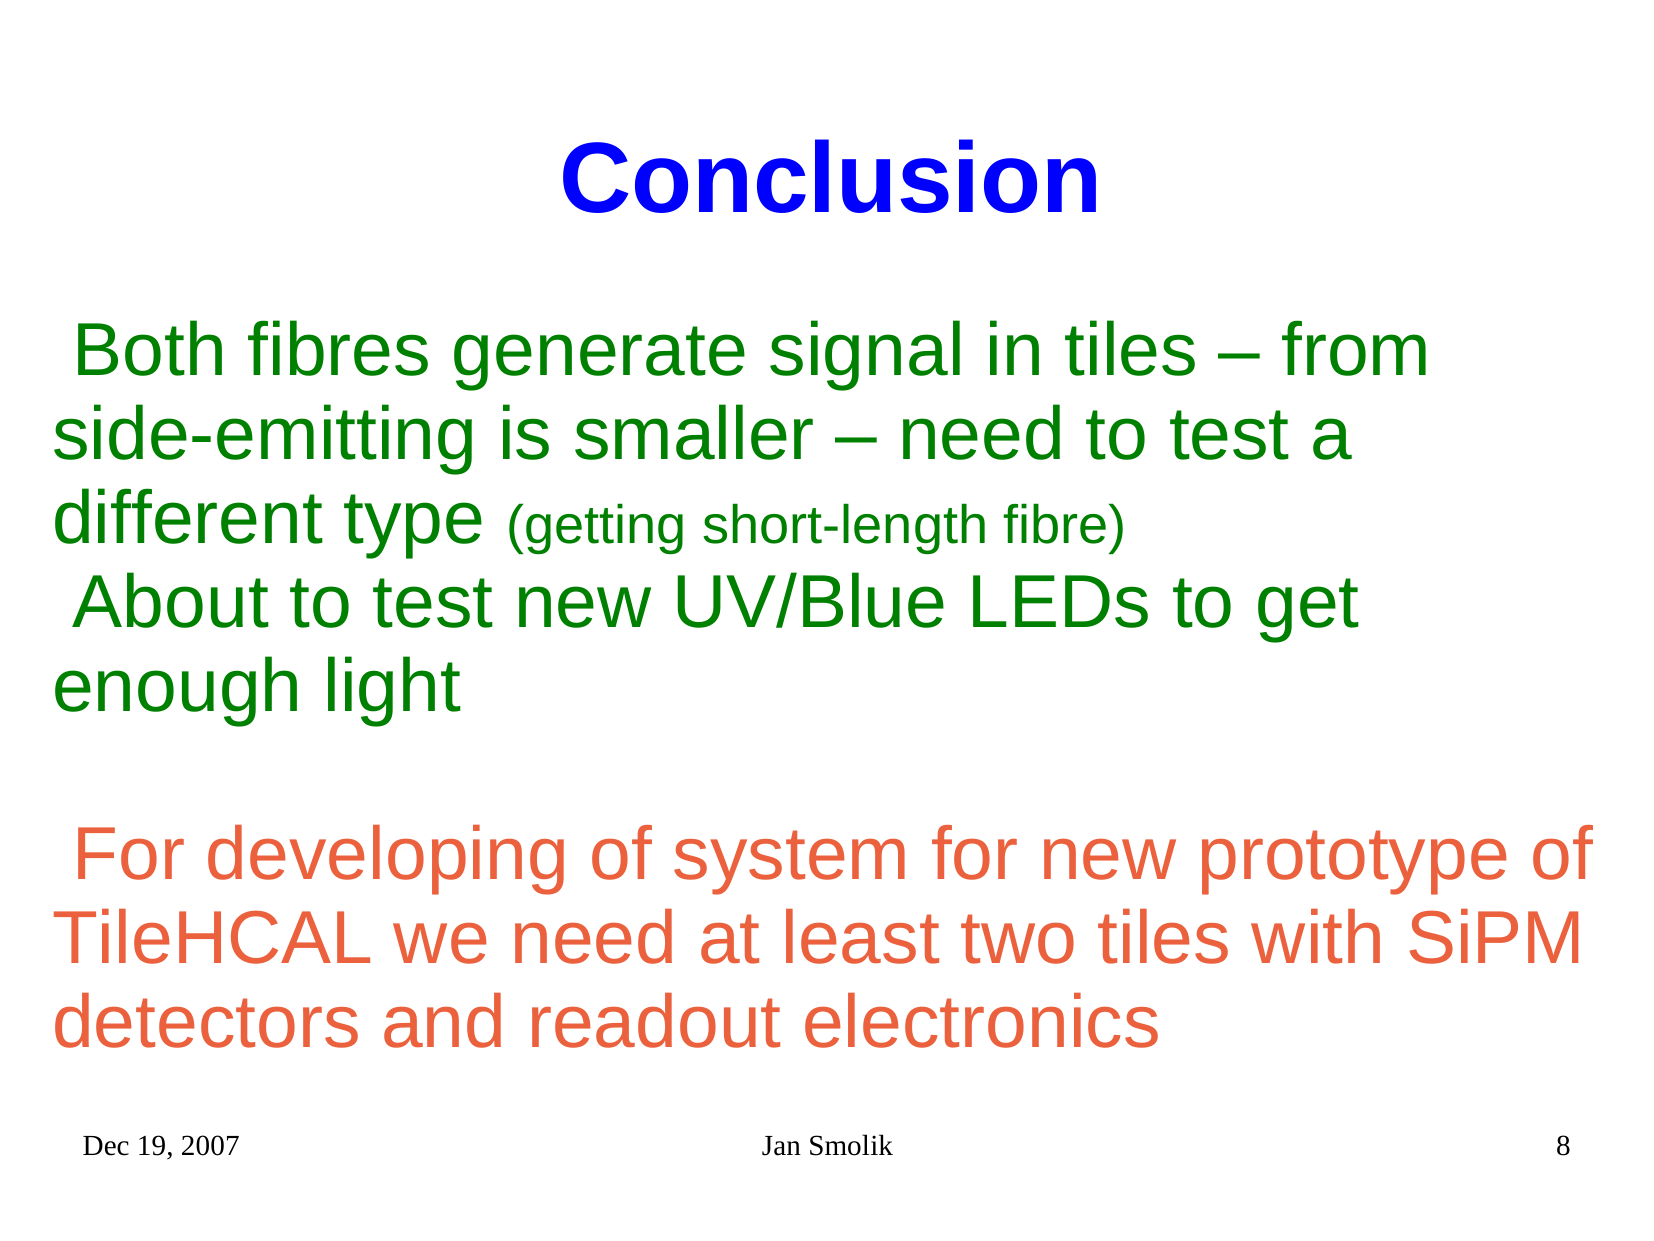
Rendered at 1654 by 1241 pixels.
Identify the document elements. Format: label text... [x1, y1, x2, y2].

title Conclusion [86, 94, 1576, 263]
text_box Both fibres generate signal in tiles – from side-emitting is smaller – need to test a different type (getting short-length fibre) About to test new UV/Blue LEDs to get enough light For developing of system for new prototype of TileHCAL we need at least two tiles with SiPM detectors and readout electronics [37, 300, 1615, 1071]
